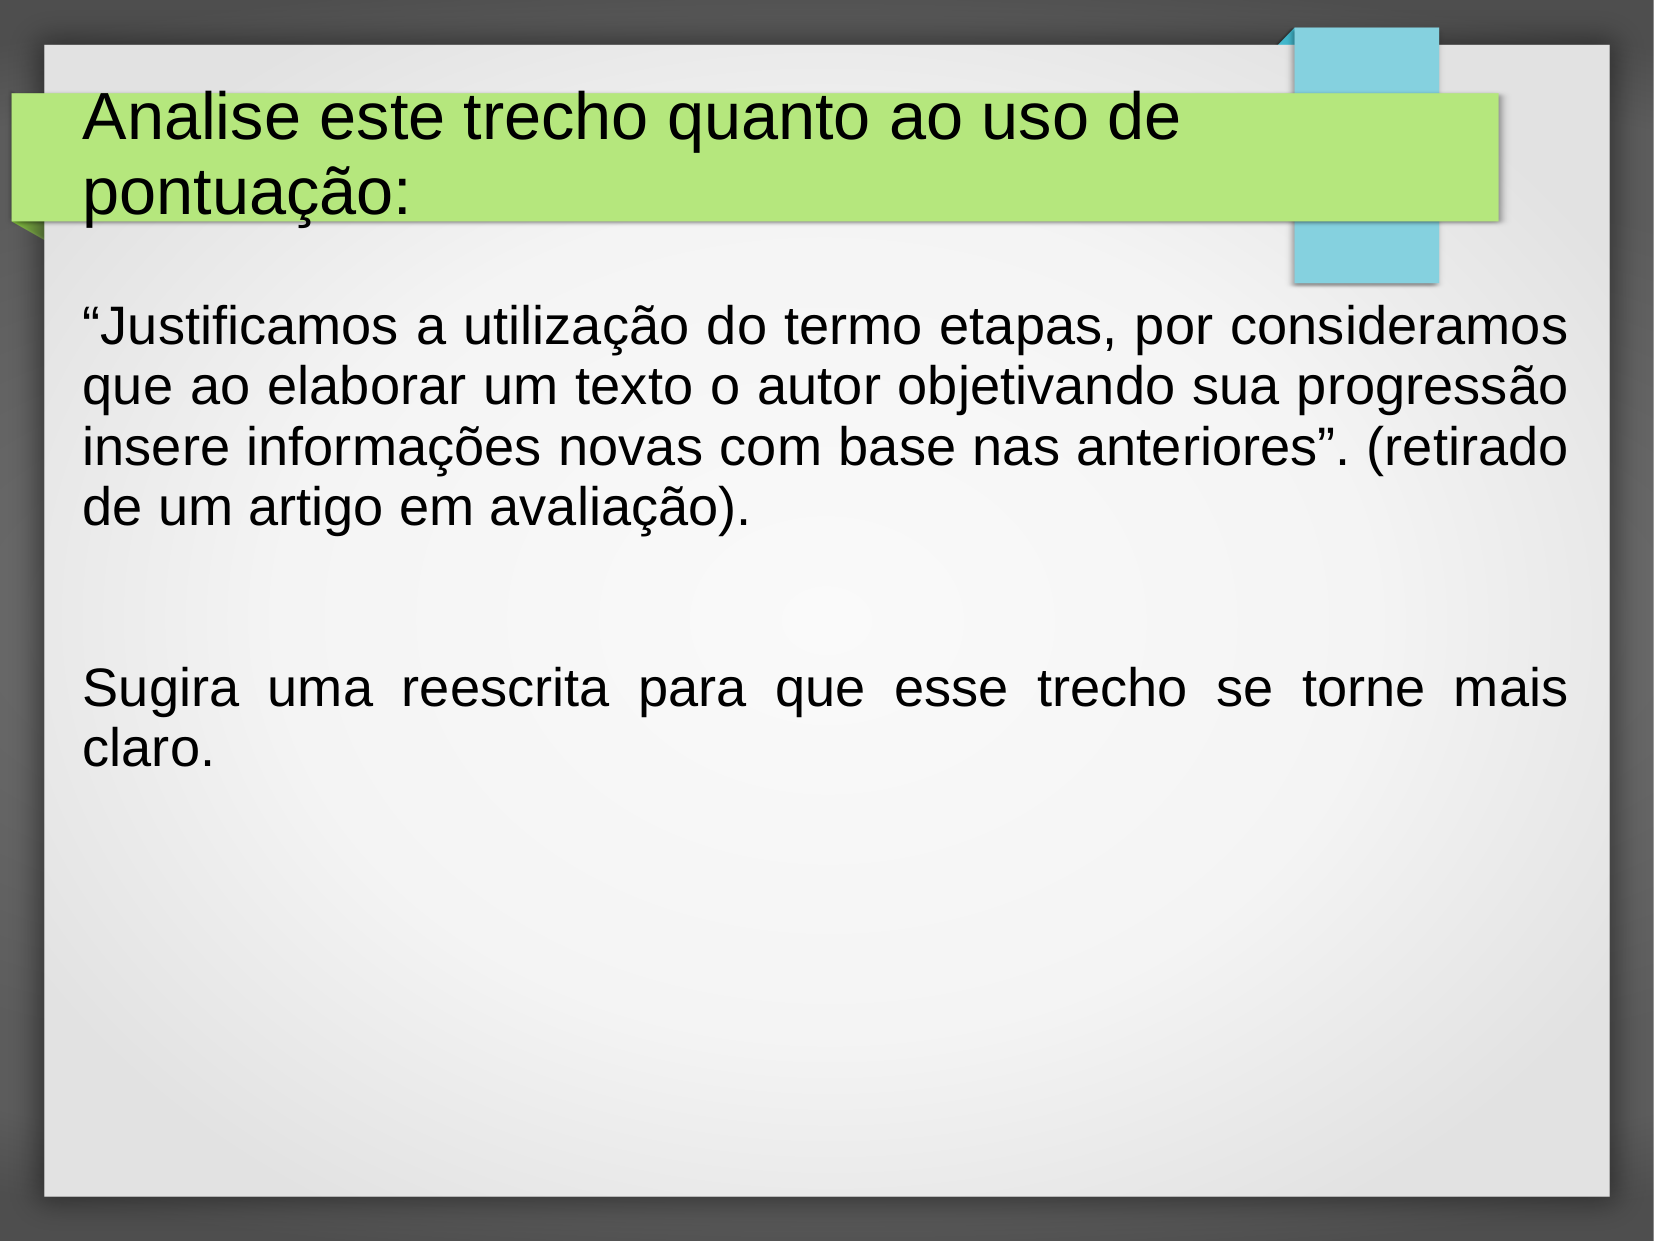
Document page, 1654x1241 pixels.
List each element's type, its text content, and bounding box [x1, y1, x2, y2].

picture [0, 0, 1654, 1241]
title Analise este trecho quanto ao uso de pontuação: [82, 78, 1264, 229]
list “Justificamos a utilização do termo etapas, por consideramos que ao elaborar um texto o autor objetivando sua progressão insere informações novas com base nas anteriores”. (retirado de um artigo em avaliação). Sugira uma reescrita para que esse trecho se torne mais claro. [82, 295, 1571, 1015]
